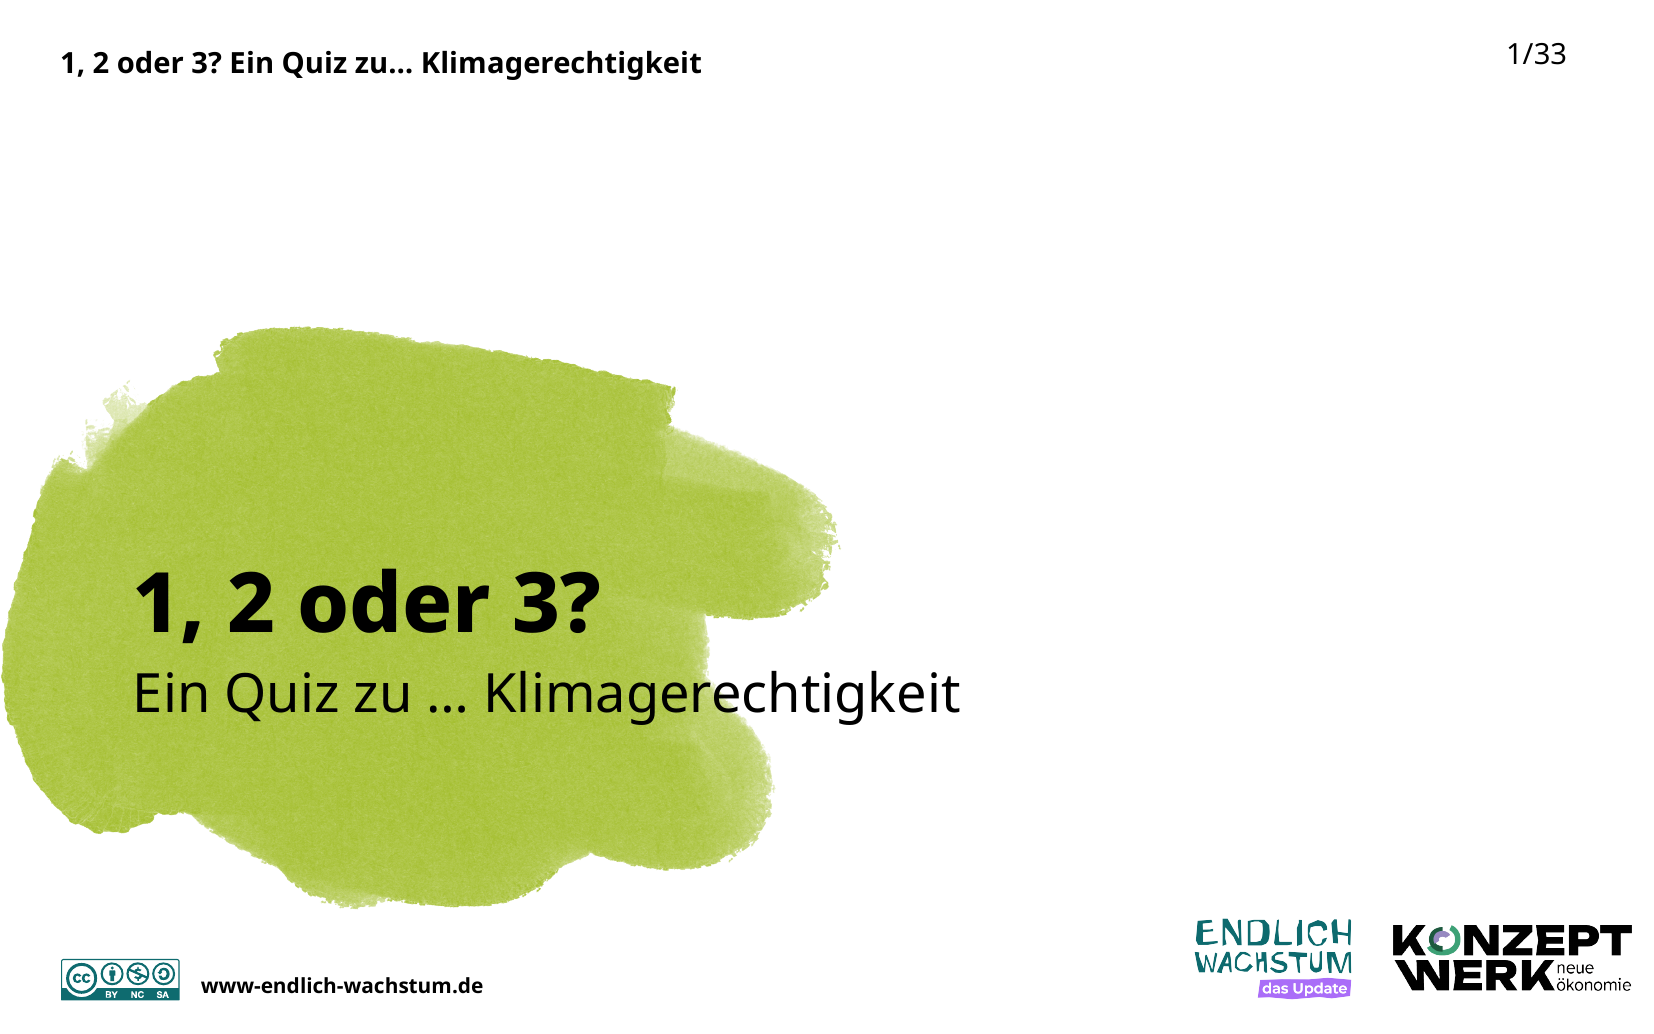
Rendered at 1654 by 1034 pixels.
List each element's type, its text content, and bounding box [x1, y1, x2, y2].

picture [1176, 900, 1374, 1011]
picture [0, 325, 842, 910]
title 1, 2 oder 3? [132, 543, 1622, 717]
picture [1387, 917, 1636, 997]
list Ein Quiz zu … Klimagerechtigkeit [62, 654, 1551, 820]
